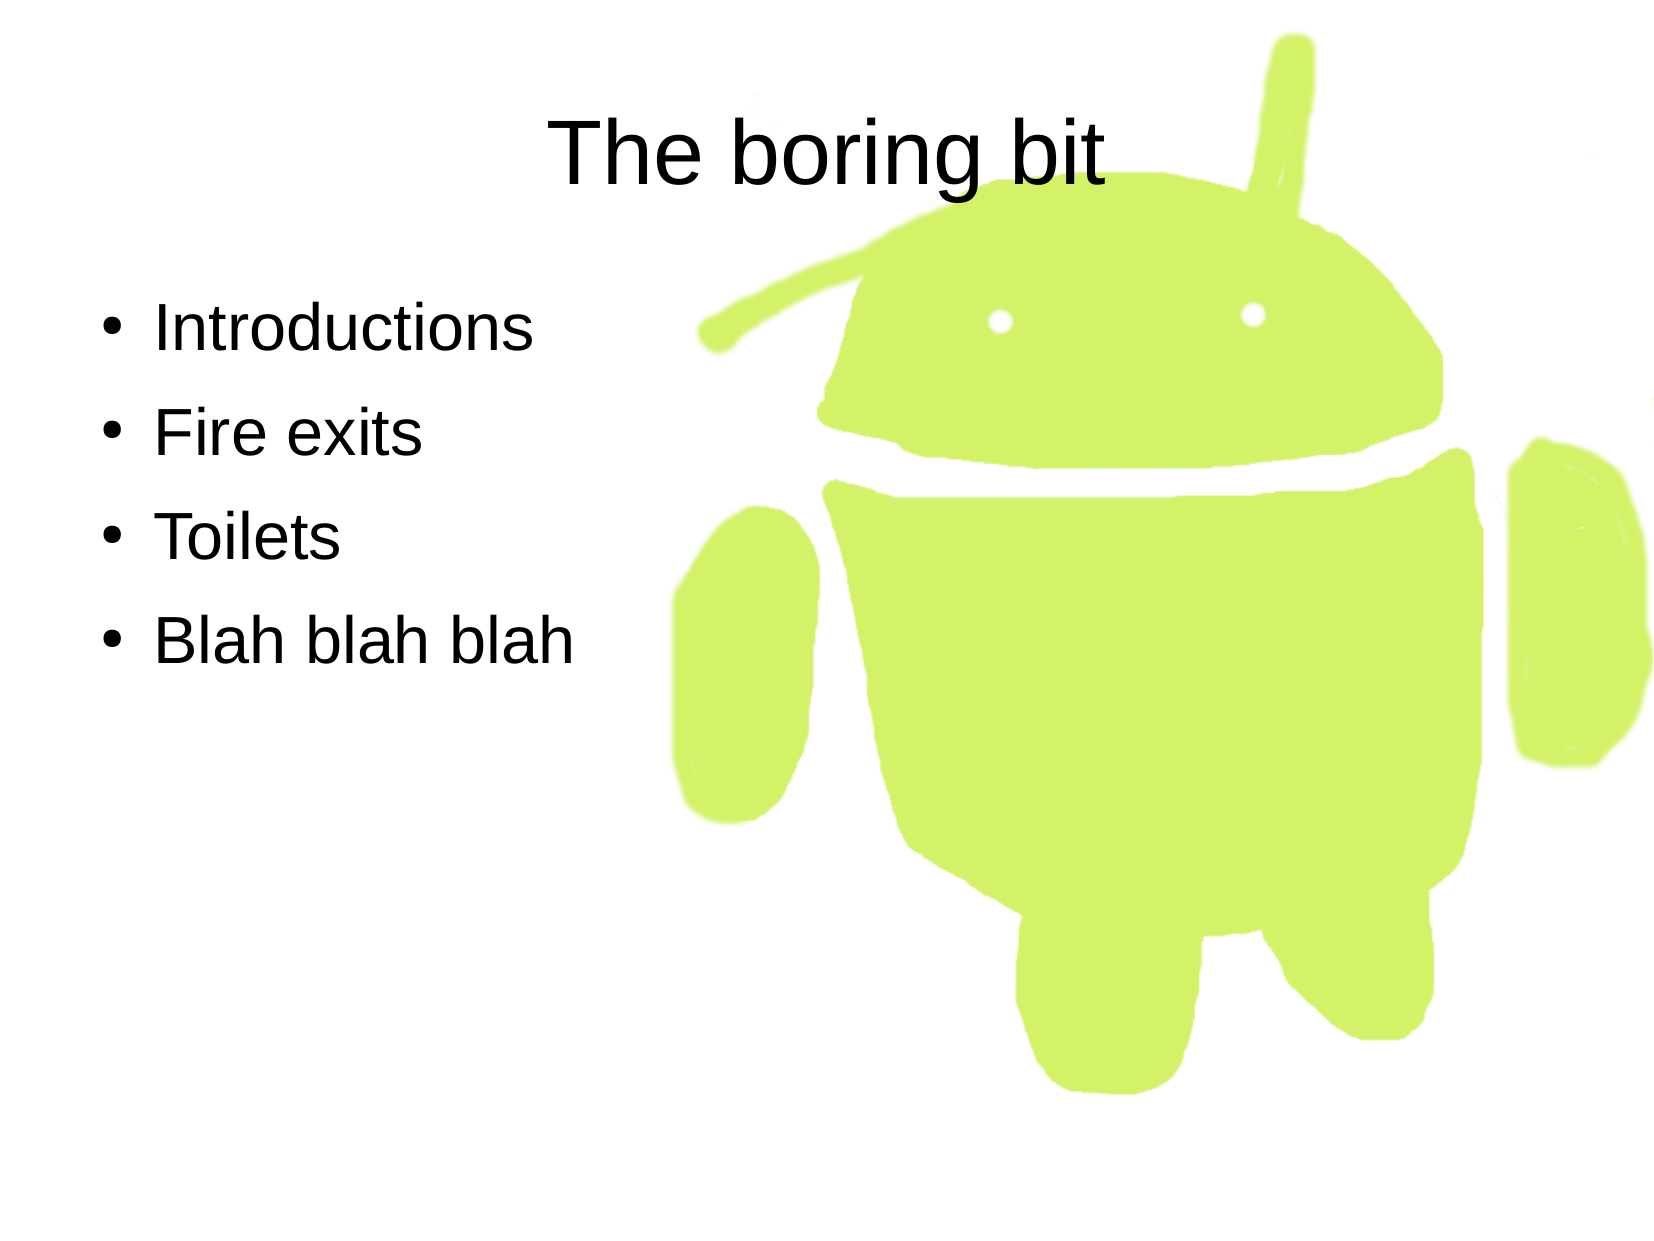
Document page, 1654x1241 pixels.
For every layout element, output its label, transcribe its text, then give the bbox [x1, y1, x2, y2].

picture [644, 0, 1654, 1241]
list Introductions Fire exits Toilets Blah blah blah [82, 290, 1538, 1010]
title The boring bit [82, 49, 1571, 257]
